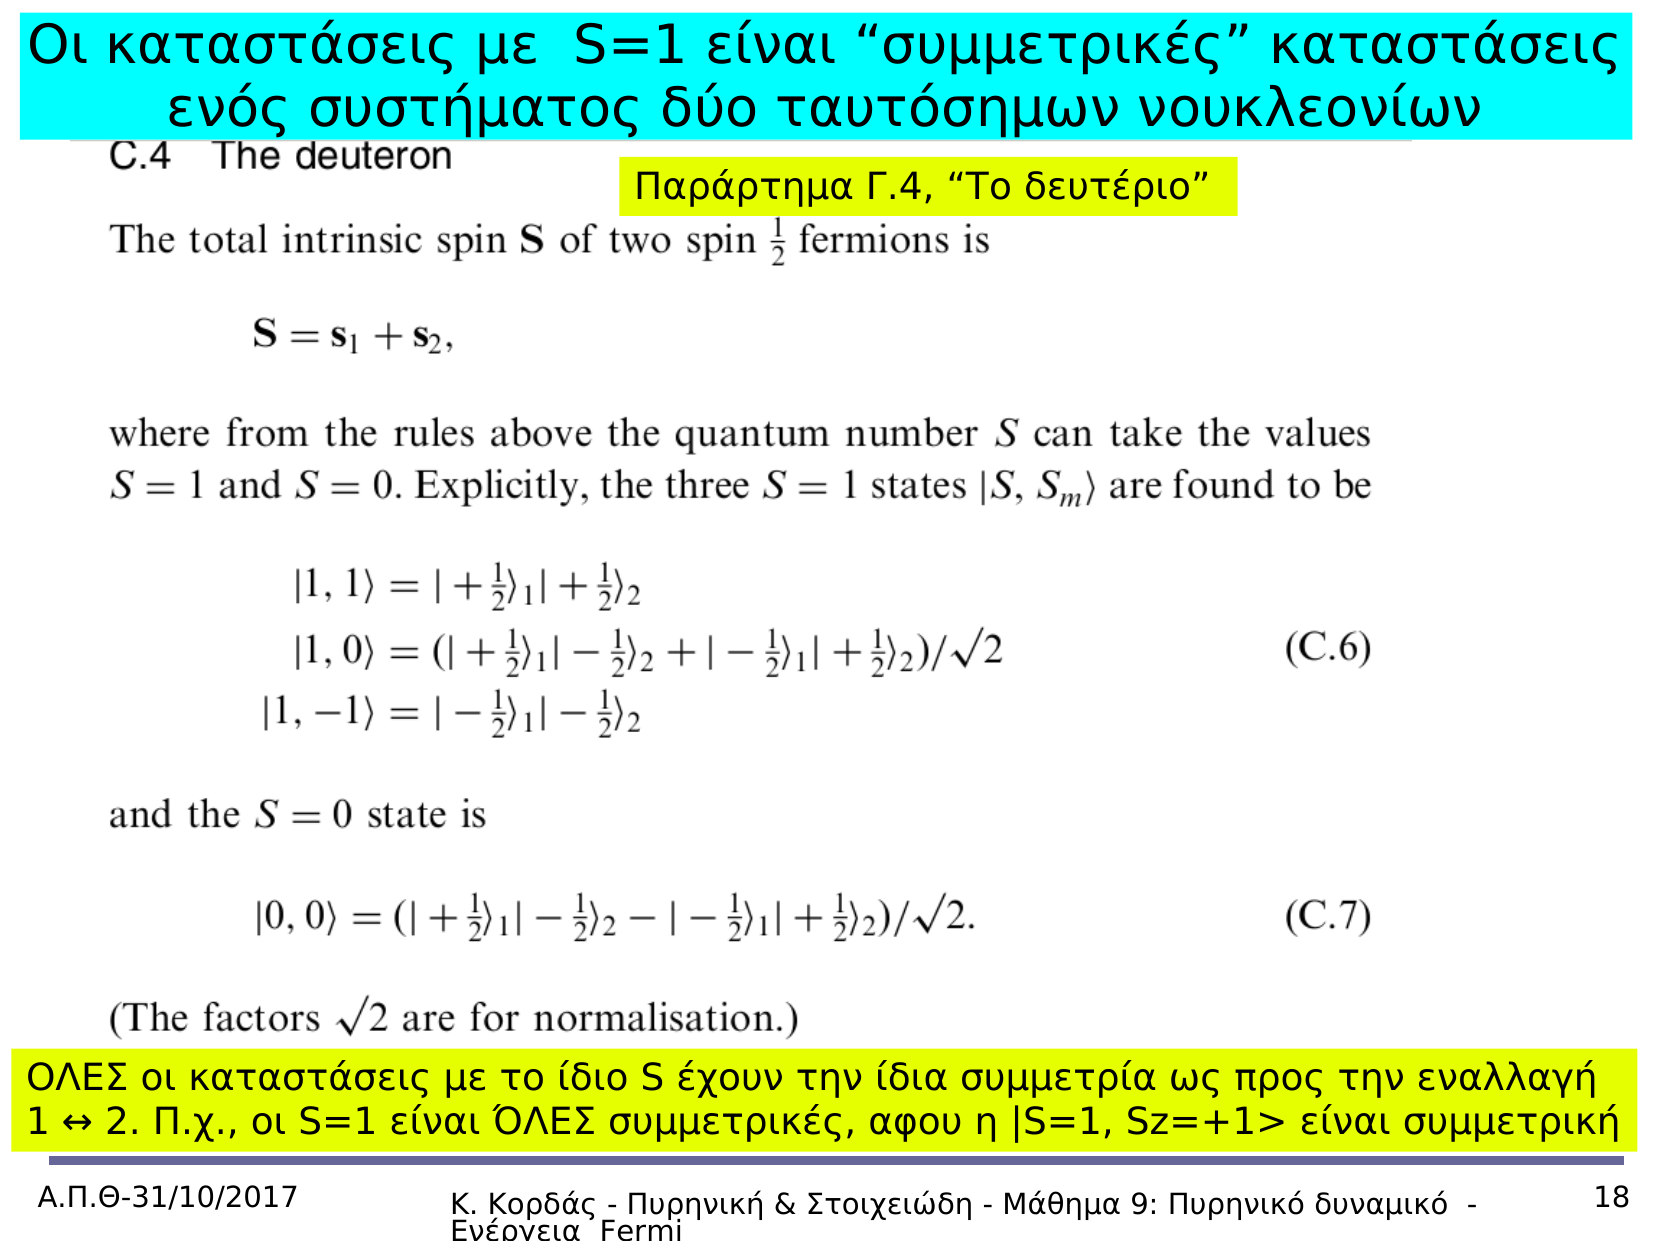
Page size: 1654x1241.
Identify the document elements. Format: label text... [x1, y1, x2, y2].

picture [70, 140, 1412, 1041]
text_box Παράρτημα Γ.4, “Το δευτέριο” [619, 156, 1238, 216]
title Οι καταστάσεις με S=1 είναι “συμμετρικές” καταστάσεις ενός συστήματος δύο ταυτόσημων νουκλεονίων [19, 12, 1633, 140]
text_box ΟΛΕΣ οι καταστάσεις με το ίδιο S έχουν την ίδια συμμετρία ως προς την εναλλαγή 1 ↔ 2. Π.χ., οι S=1 είναι ΌΛΕΣ συμμετρικές, αφου η |S=1, Sz=+1> είναι συμμετρική [11, 1048, 1638, 1152]
